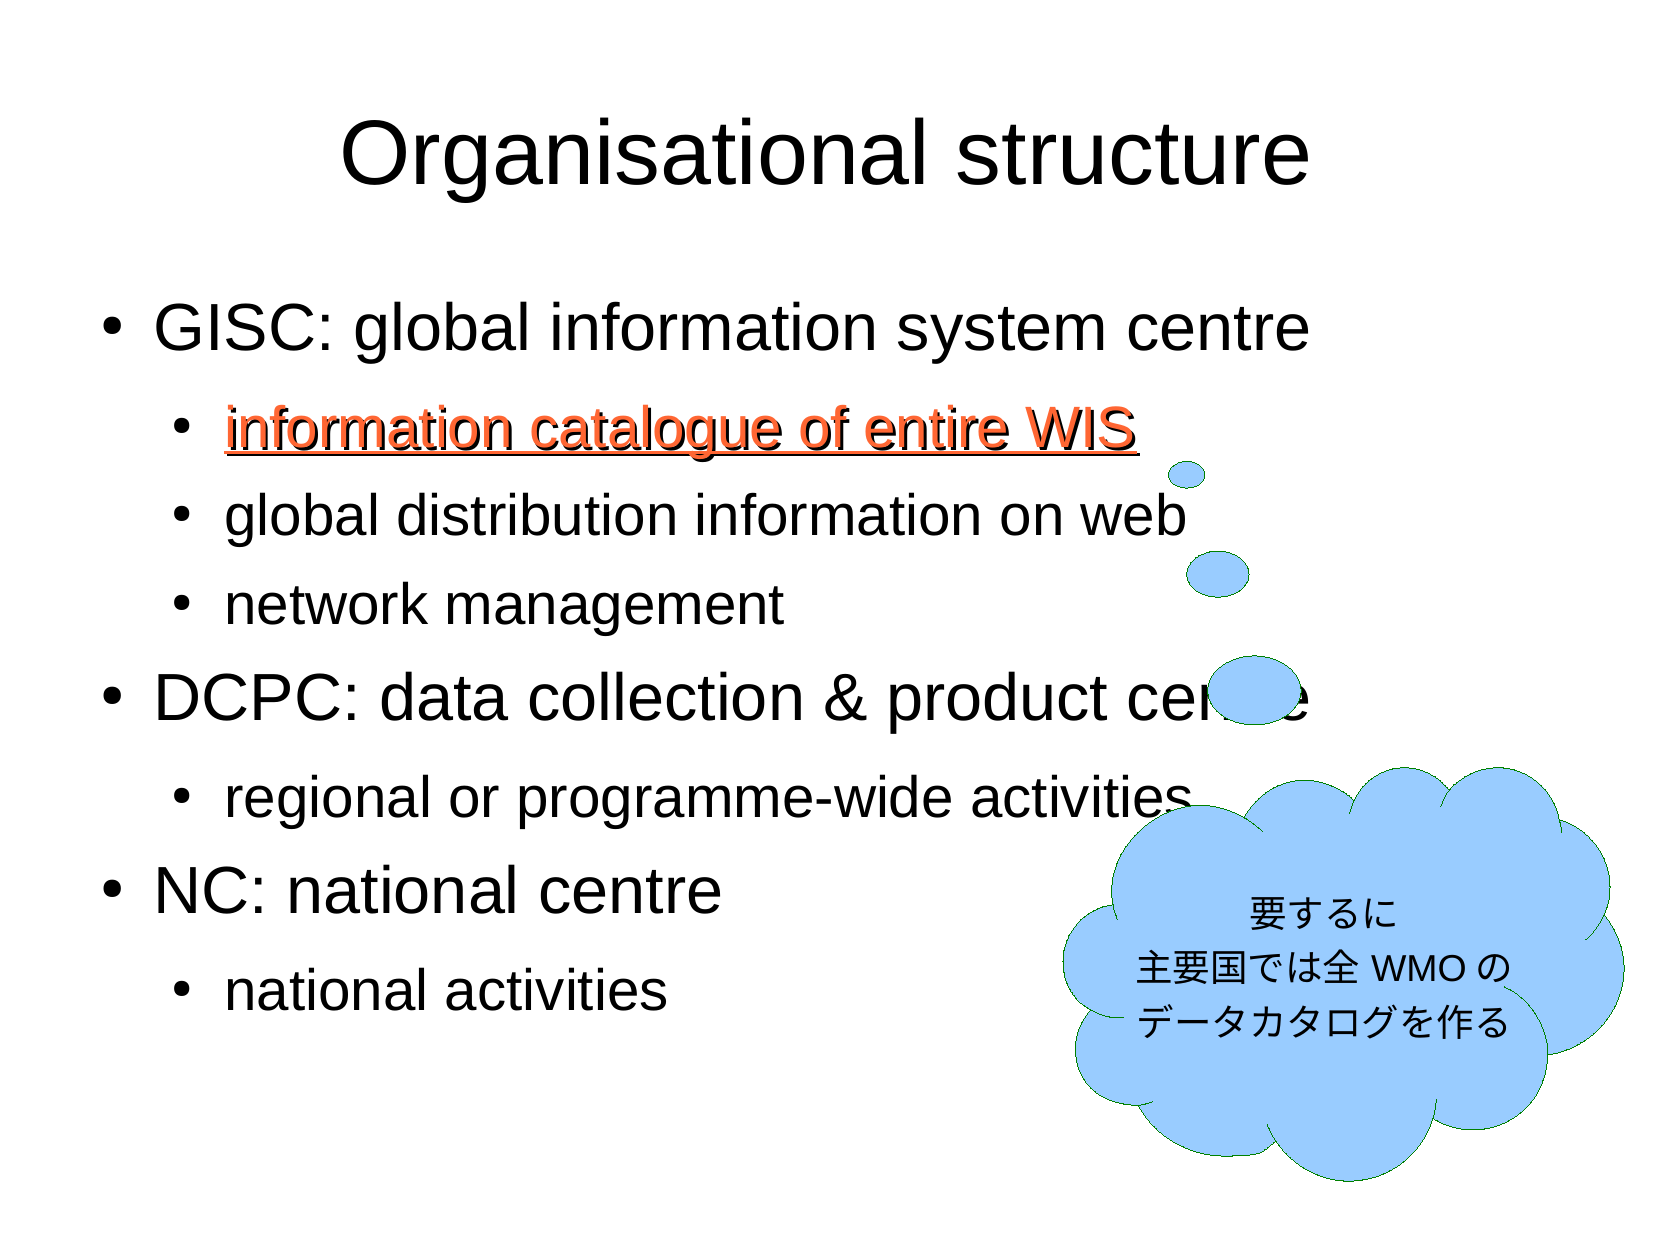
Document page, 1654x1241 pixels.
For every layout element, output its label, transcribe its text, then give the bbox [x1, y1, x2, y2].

text_box 要するに 主要国では全WMOの データカタログを作る [1168, 461, 1205, 489]
text_box 要するに 主要国では全WMOの データカタログを作る [1186, 551, 1250, 598]
title Organisational structure [82, 49, 1571, 257]
text_box 要するに 主要国では全WMOの データカタログを作る [1062, 767, 1625, 1182]
list GISC: global information system centre information catalogue of entire WIS global distribution information on web network management DCPC: data collection & product centre regional or programme-wide activities NC: national centre national activities [82, 290, 1571, 1109]
text_box 要するに 主要国では全WMOの データカタログを作る [1207, 655, 1302, 725]
